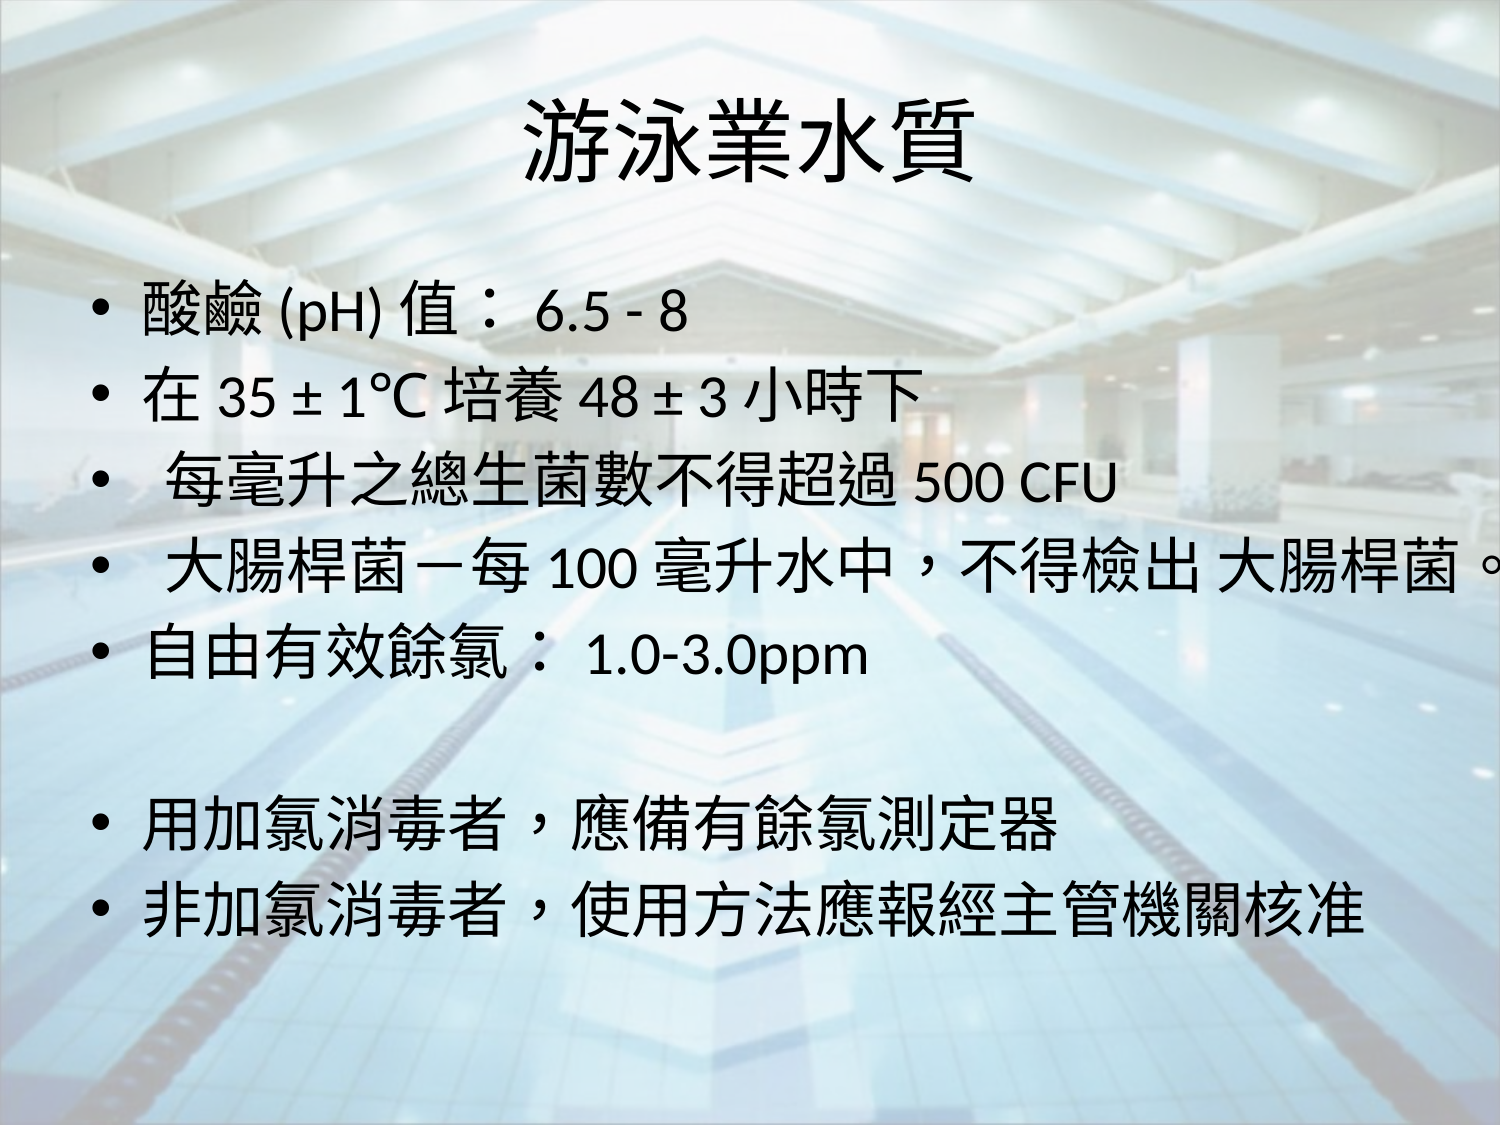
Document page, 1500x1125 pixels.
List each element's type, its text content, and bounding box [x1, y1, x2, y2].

list 酸鹼(pH)值：6.5 - 8 在35 ± 1℃培養48 ± 3小時下 每毫升之總生菌數不得超過500 CFU 大腸桿菌－每100毫升水中，不得檢出 大腸桿菌。 自由有效餘氯：1.0-3.0ppm 用加氯消毒者，應備有餘氯測定器 非加氯消毒者，使用方法應報經主管機關核准 [75, 262, 1500, 1005]
title 游泳業水質 [75, 45, 1425, 233]
